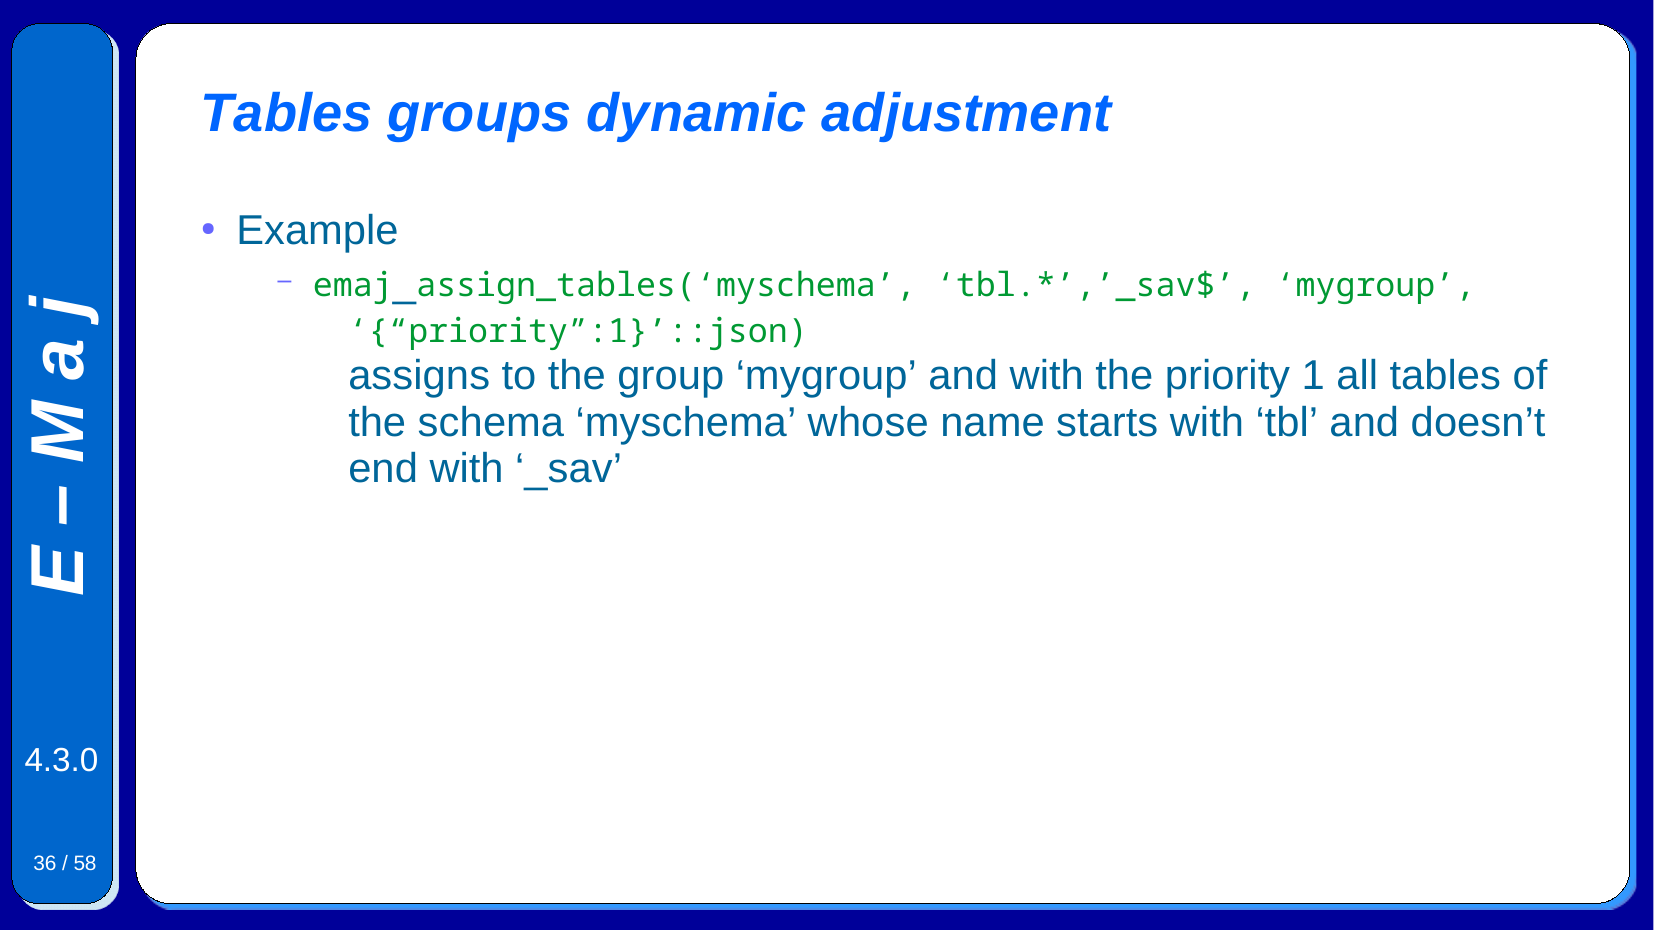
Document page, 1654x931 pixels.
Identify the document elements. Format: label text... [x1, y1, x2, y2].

title Tables groups dynamic adjustment [200, 34, 1575, 191]
list Example emaj_assign_tables(‘myschema’, ‘tbl.*’,’_sav$’, ‘mygroup’, ‘{“priority”:1}’::json) assigns to the group ‘mygroup’ and with the priority 1 all tables of the schema ‘myschema’ whose name starts with ‘tbl’ and doesn’t end with ‘_sav’ [177, 206, 1587, 829]
